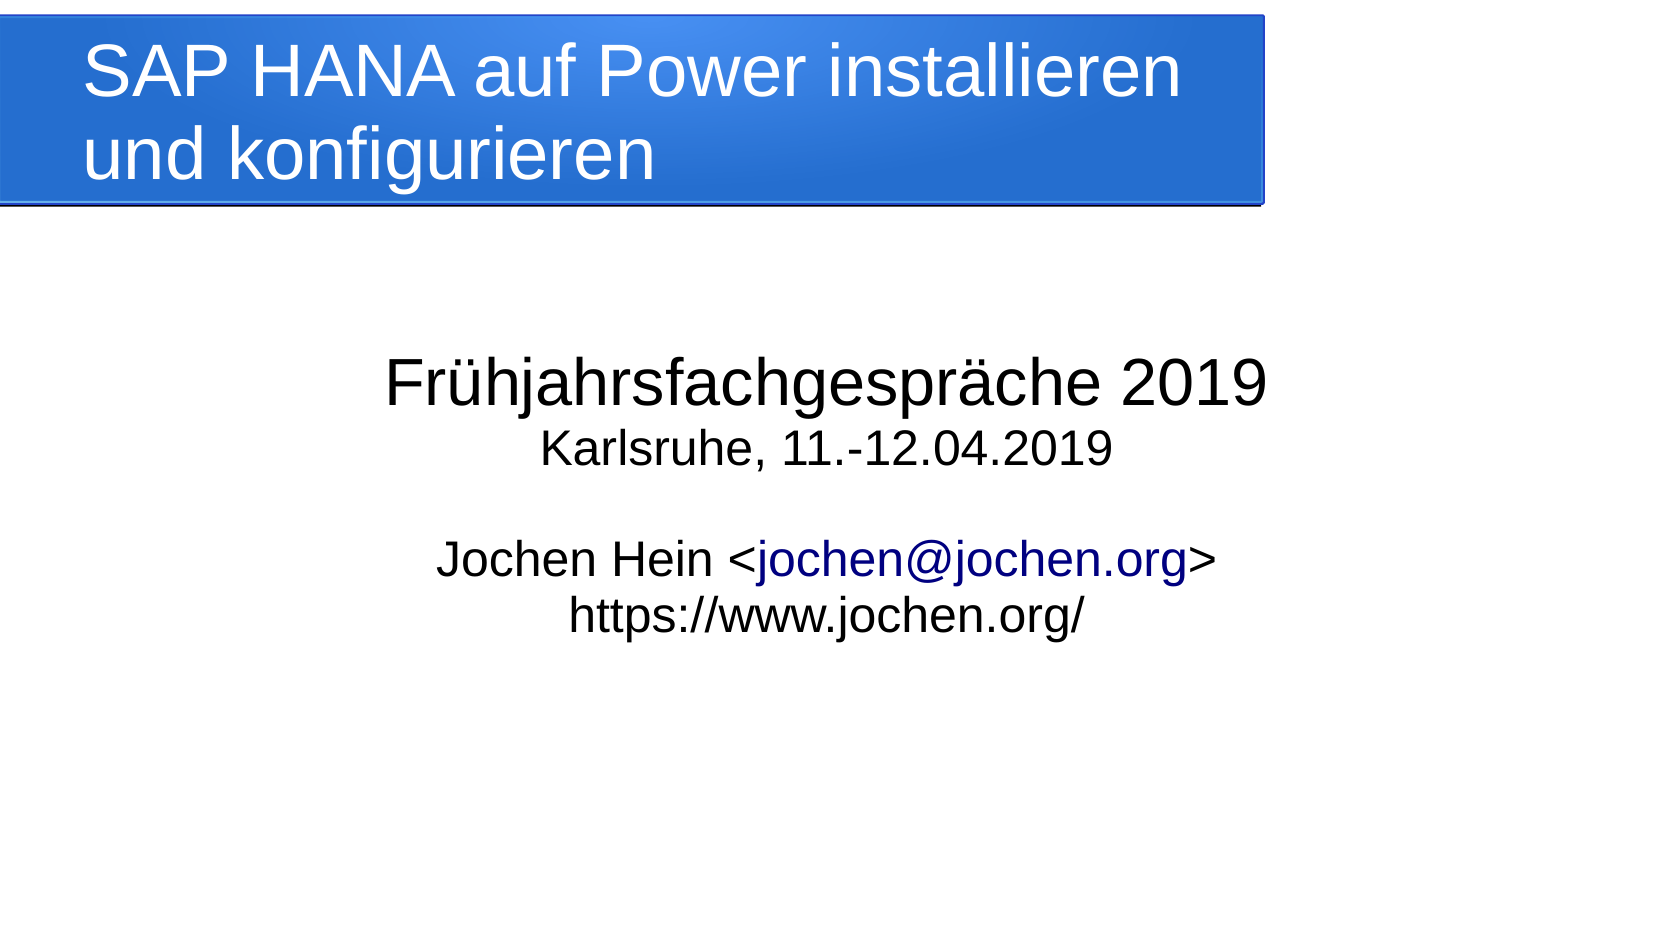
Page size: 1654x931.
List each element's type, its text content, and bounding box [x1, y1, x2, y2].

subtitle Frühjahrsfachgespräche 2019 Karlsruhe, 11.-12.04.2019 Jochen Hein <jochen@jochen.org> https://www.jochen.org/ [82, 224, 1571, 764]
title SAP HANA auf Power installieren und konfigurieren [82, 29, 1235, 196]
